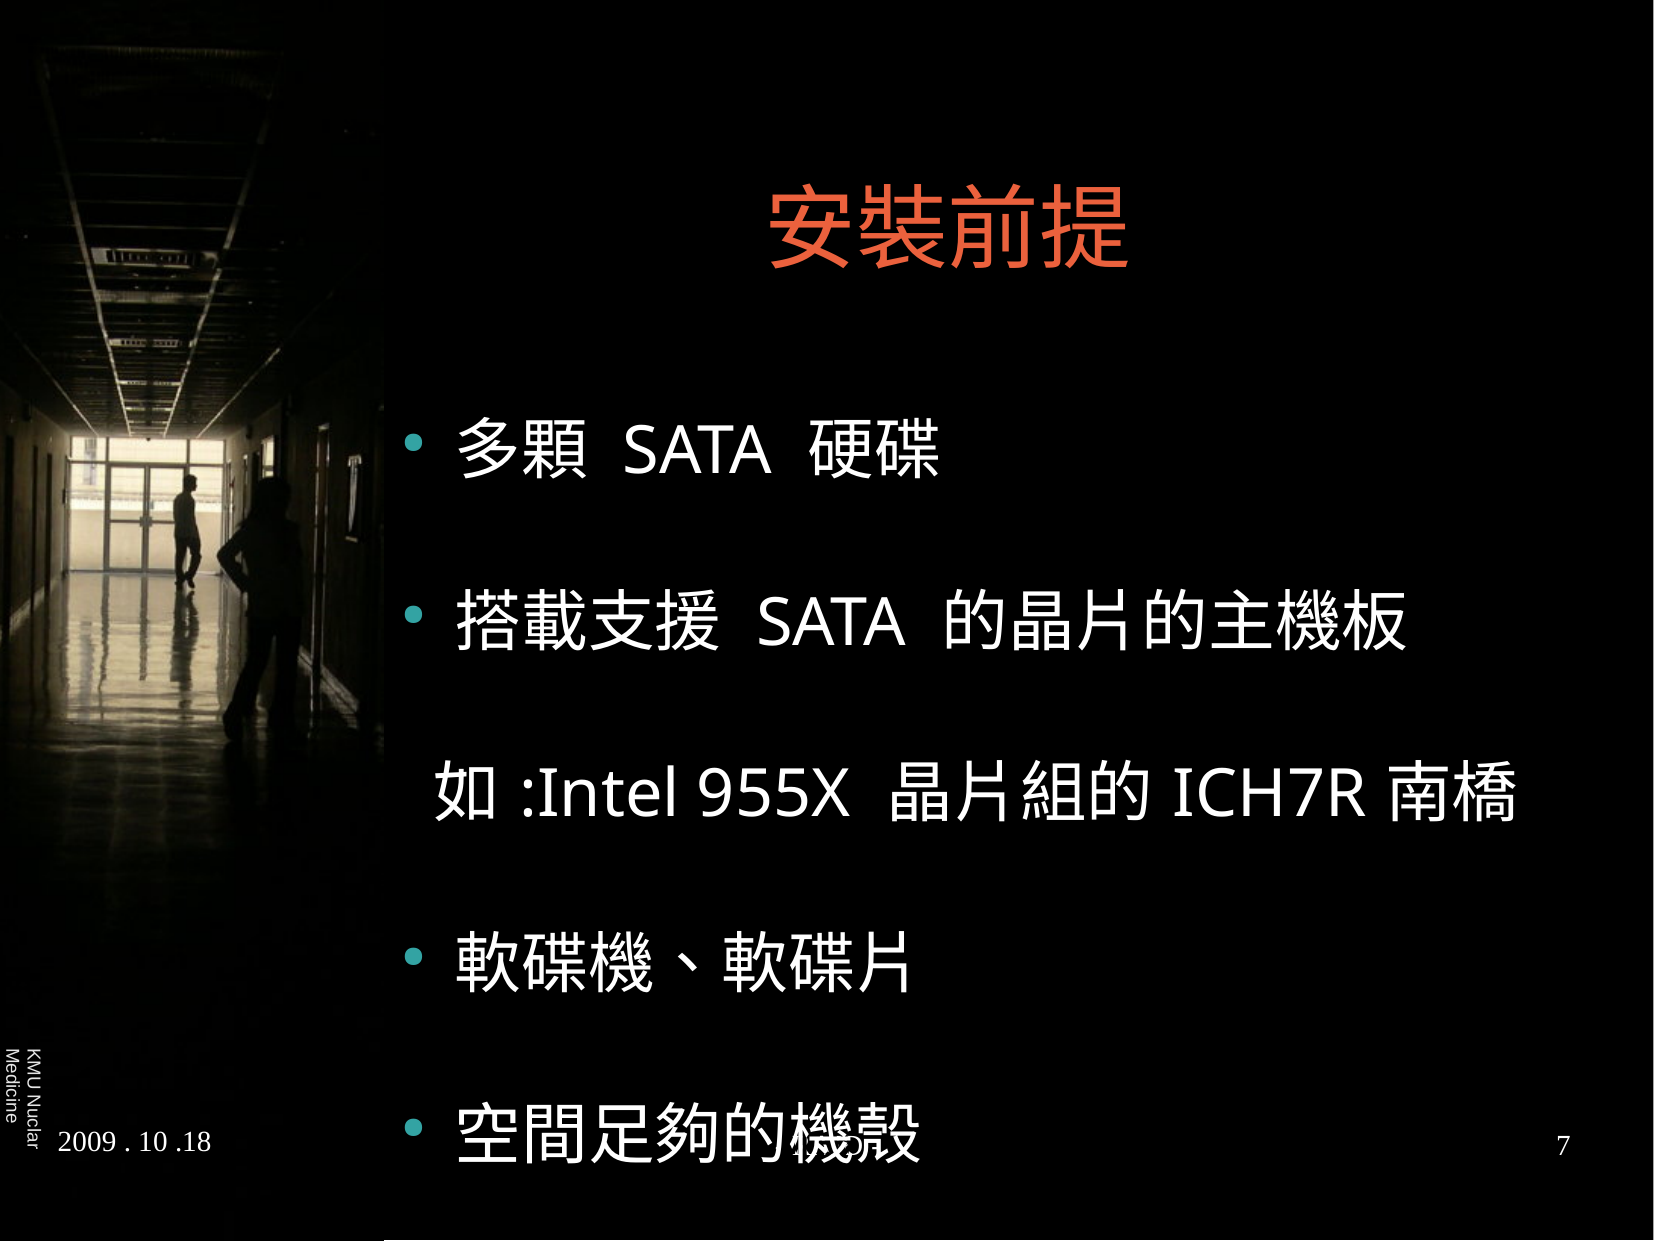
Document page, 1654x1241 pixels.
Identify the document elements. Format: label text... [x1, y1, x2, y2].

picture [0, 0, 384, 1241]
list 多顆 SATA 硬碟 搭載支援 SATA 的晶片的主機板 如:Intel 955X 晶片組的ICH7R南橋 軟碟機、軟碟片 空間足夠的機殼 [383, 347, 1571, 1152]
title 安裝前提 [354, 118, 1542, 326]
